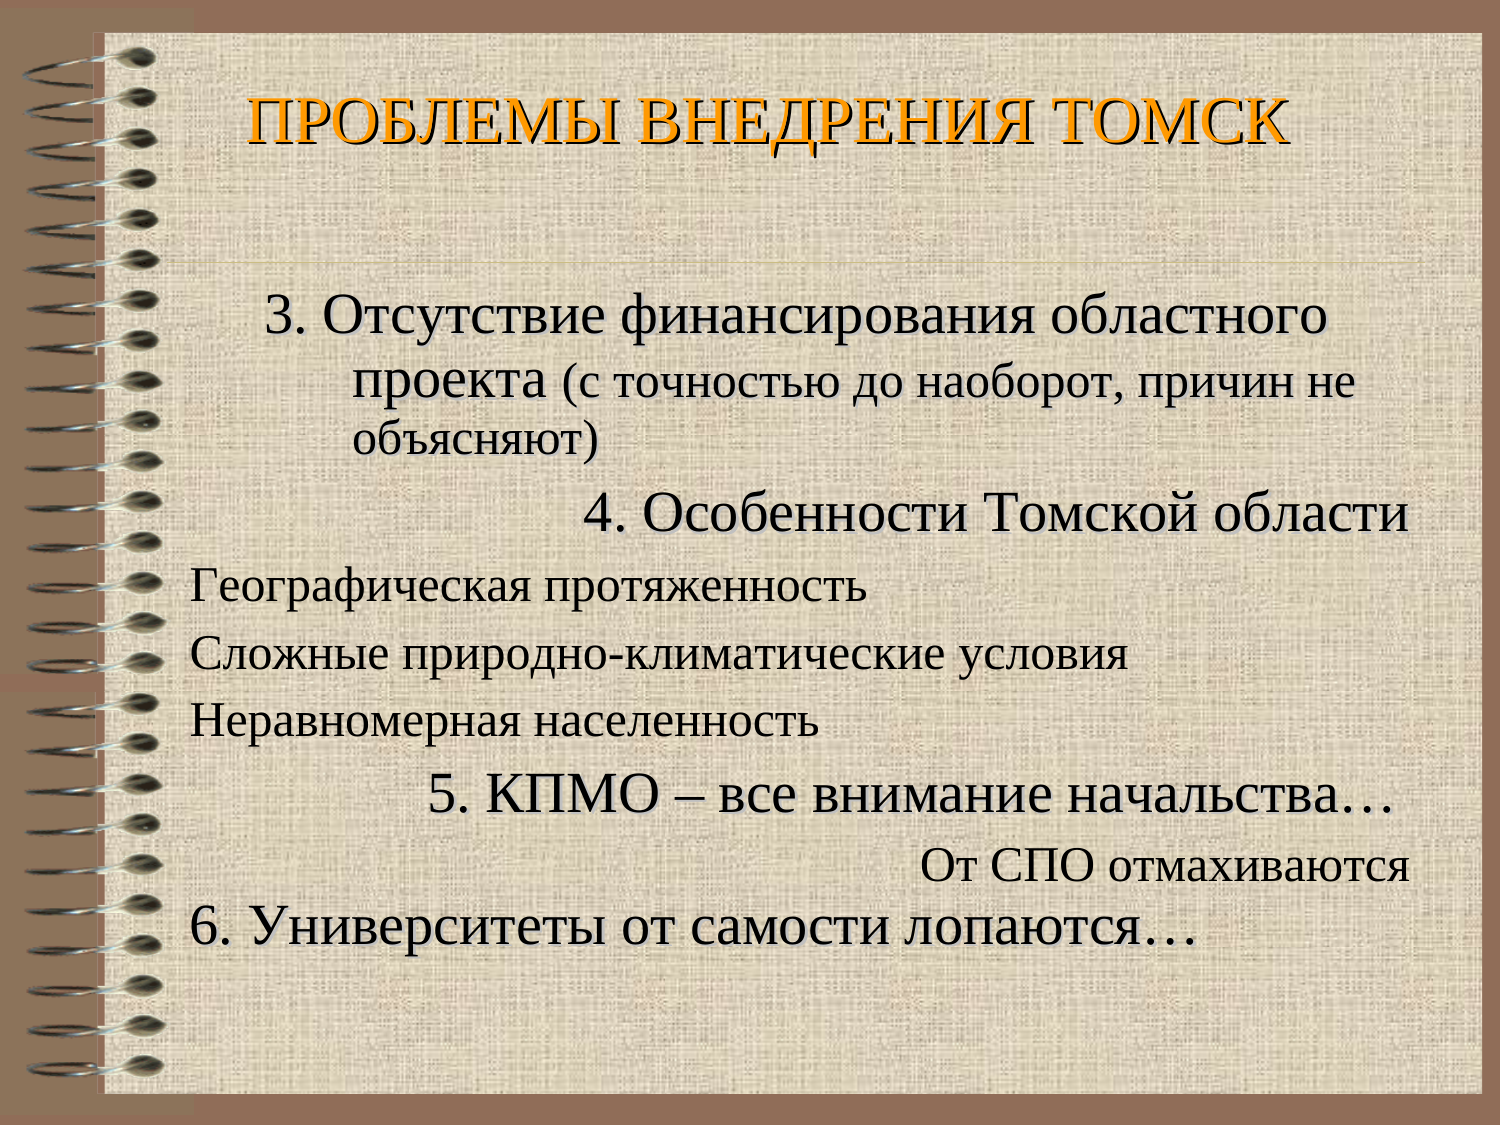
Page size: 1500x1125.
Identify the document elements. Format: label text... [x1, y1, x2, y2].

title ПРОБЛЕМЫ ВНЕДРЕНИЯ ТОМСК [230, 42, 1431, 197]
list 3. Отсутствие финансирования областного проекта (с точностью до наоборот, причин не объясняют) 4. Особенности Томской области Географическая протяженность Сложные природно-климатические условия Неравномерная населенность 5. КПМО – все внимание начальства… От СПО отмахиваются 6. Университеты от самости лопаются… [174, 196, 1425, 1125]
picture [0, 8, 1483, 1115]
